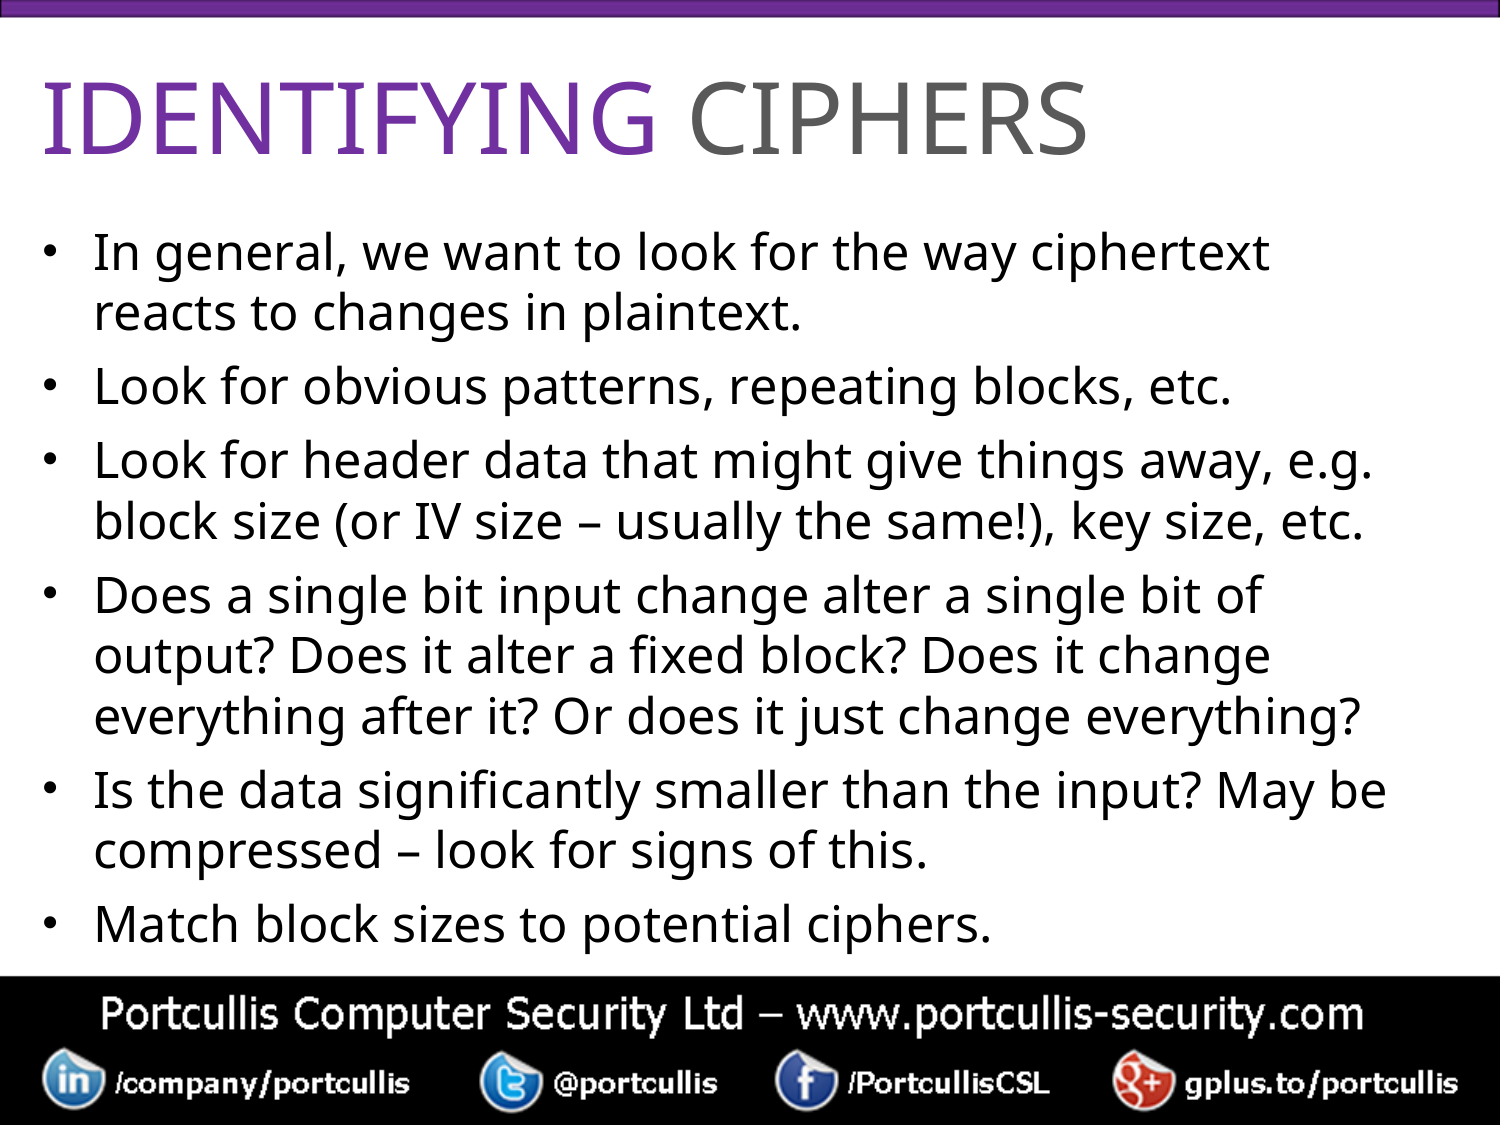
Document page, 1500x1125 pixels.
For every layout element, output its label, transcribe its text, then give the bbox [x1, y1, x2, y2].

list In general, we want to look for the way ciphertext reacts to changes in plaintext. Look for obvious patterns, repeating blocks, etc. Look for header data that might give things away, e.g. block size (or IV size – usually the same!), key size, etc. Does a single bit input change alter a single bit of output? Does it alter a fixed block? Does it change everything after it? Or does it just change everything? Is the data significantly smaller than the input? May be compressed – look for signs of this. Match block sizes to potential ciphers. [41, 219, 1428, 965]
title IDENTIFYING CIPHERS [41, 42, 1434, 202]
picture [0, 0, 1500, 1125]
